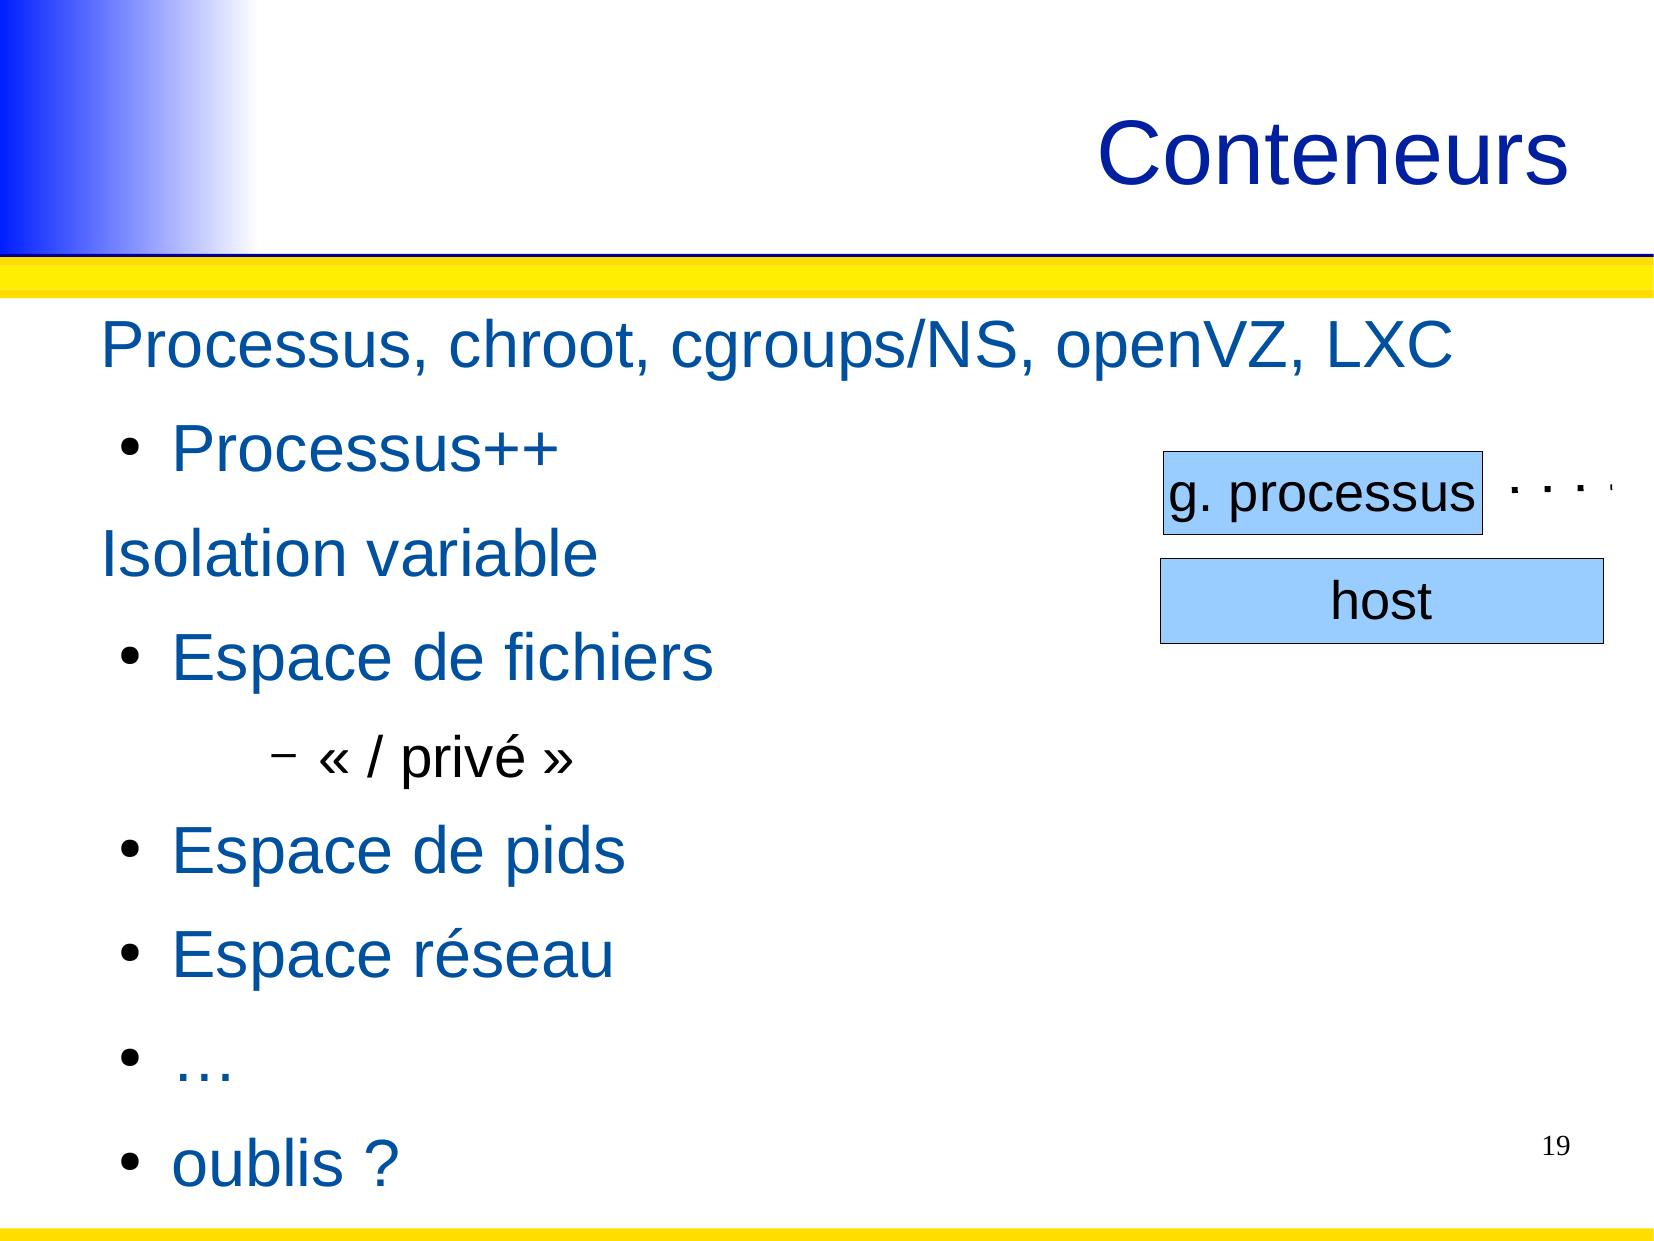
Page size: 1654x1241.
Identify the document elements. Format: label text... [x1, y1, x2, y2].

title Conteneurs [372, 49, 1571, 257]
text_box g. processus [1163, 451, 1483, 535]
list Processus, chroot, cgroups/NS, openVZ, LXC Processus++ Isolation variable Espace de fichiers « / privé » Espace de pids Espace réseau … oublis ? [82, 307, 1571, 1201]
text_box host [1160, 558, 1604, 644]
